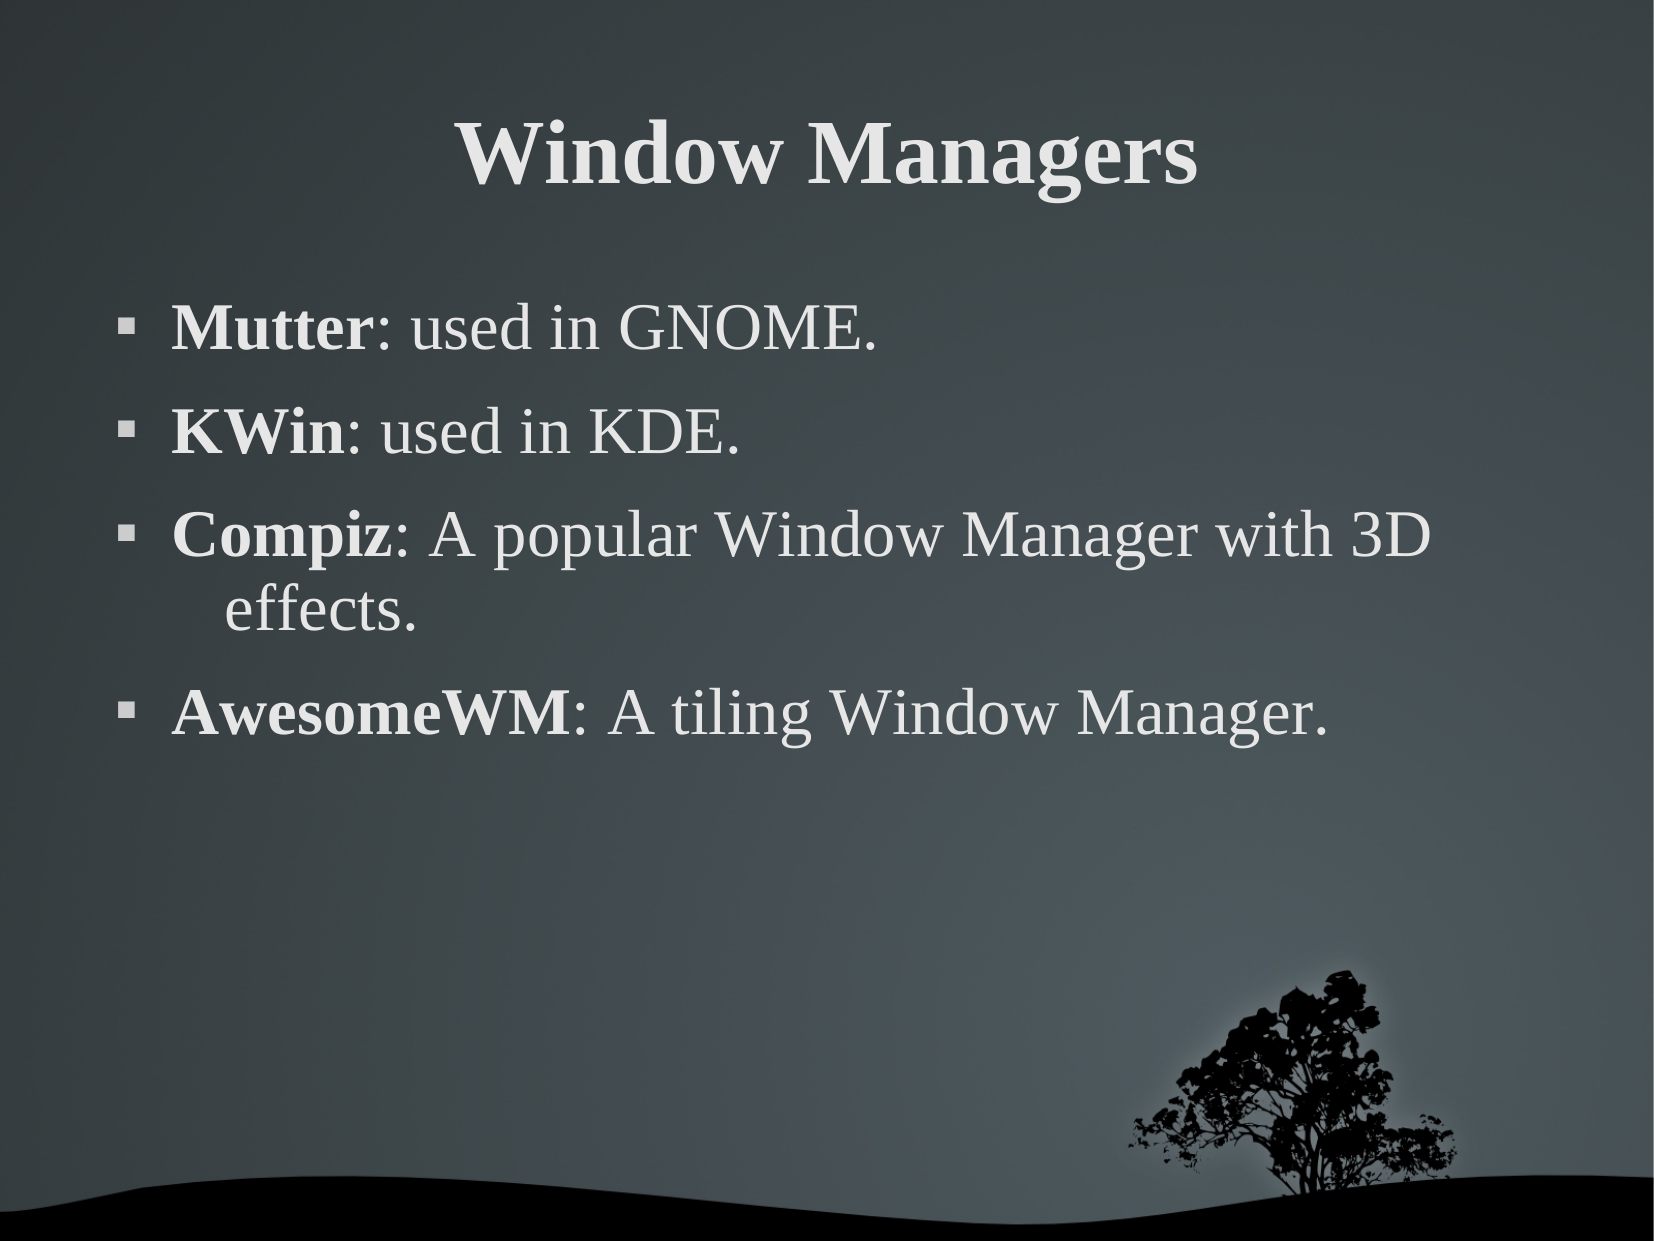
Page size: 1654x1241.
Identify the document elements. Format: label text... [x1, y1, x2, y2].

picture [0, 0, 1654, 1241]
list Mutter: used in GNOME. KWin: used in KDE. Compiz: A popular Window Manager with 3D effects. AwesomeWM: A tiling Window Manager. [82, 290, 1571, 1109]
title Window Managers [82, 49, 1571, 257]
